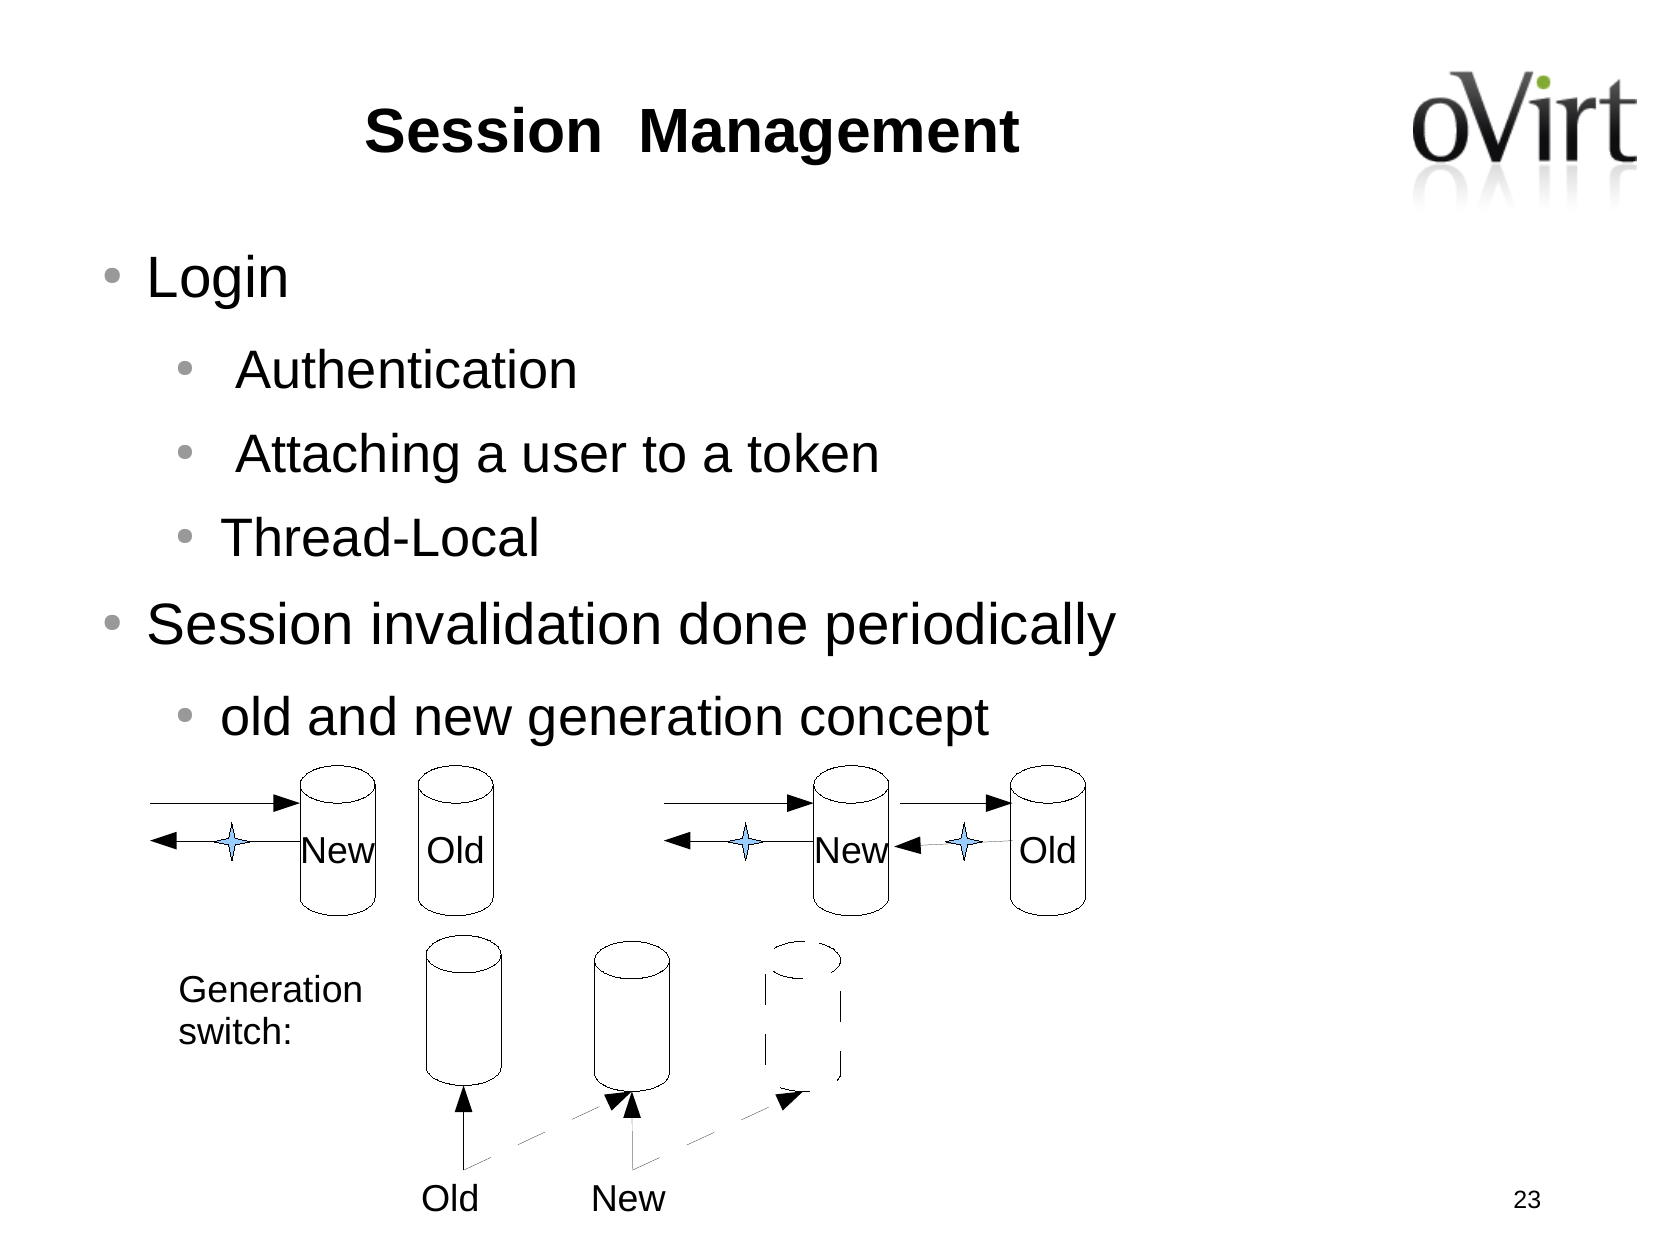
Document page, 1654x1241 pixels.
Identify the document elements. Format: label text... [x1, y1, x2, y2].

text_box New [576, 1170, 689, 1227]
text_box New [300, 785, 376, 916]
text_box Generation switch: [163, 961, 389, 1060]
title Session Management [82, 37, 1303, 226]
text_box Old [418, 786, 494, 916]
text_box Old [406, 1170, 521, 1227]
text_box New [813, 786, 889, 916]
text_box [945, 822, 983, 861]
text_box [213, 822, 251, 861]
text_box [726, 822, 765, 861]
picture [1413, 63, 1637, 212]
list Login Authentication Attaching a user to a token Thread-Local Session invalidation done periodically old and new generation concept [86, 244, 1576, 1039]
text_box Old [1010, 787, 1086, 916]
